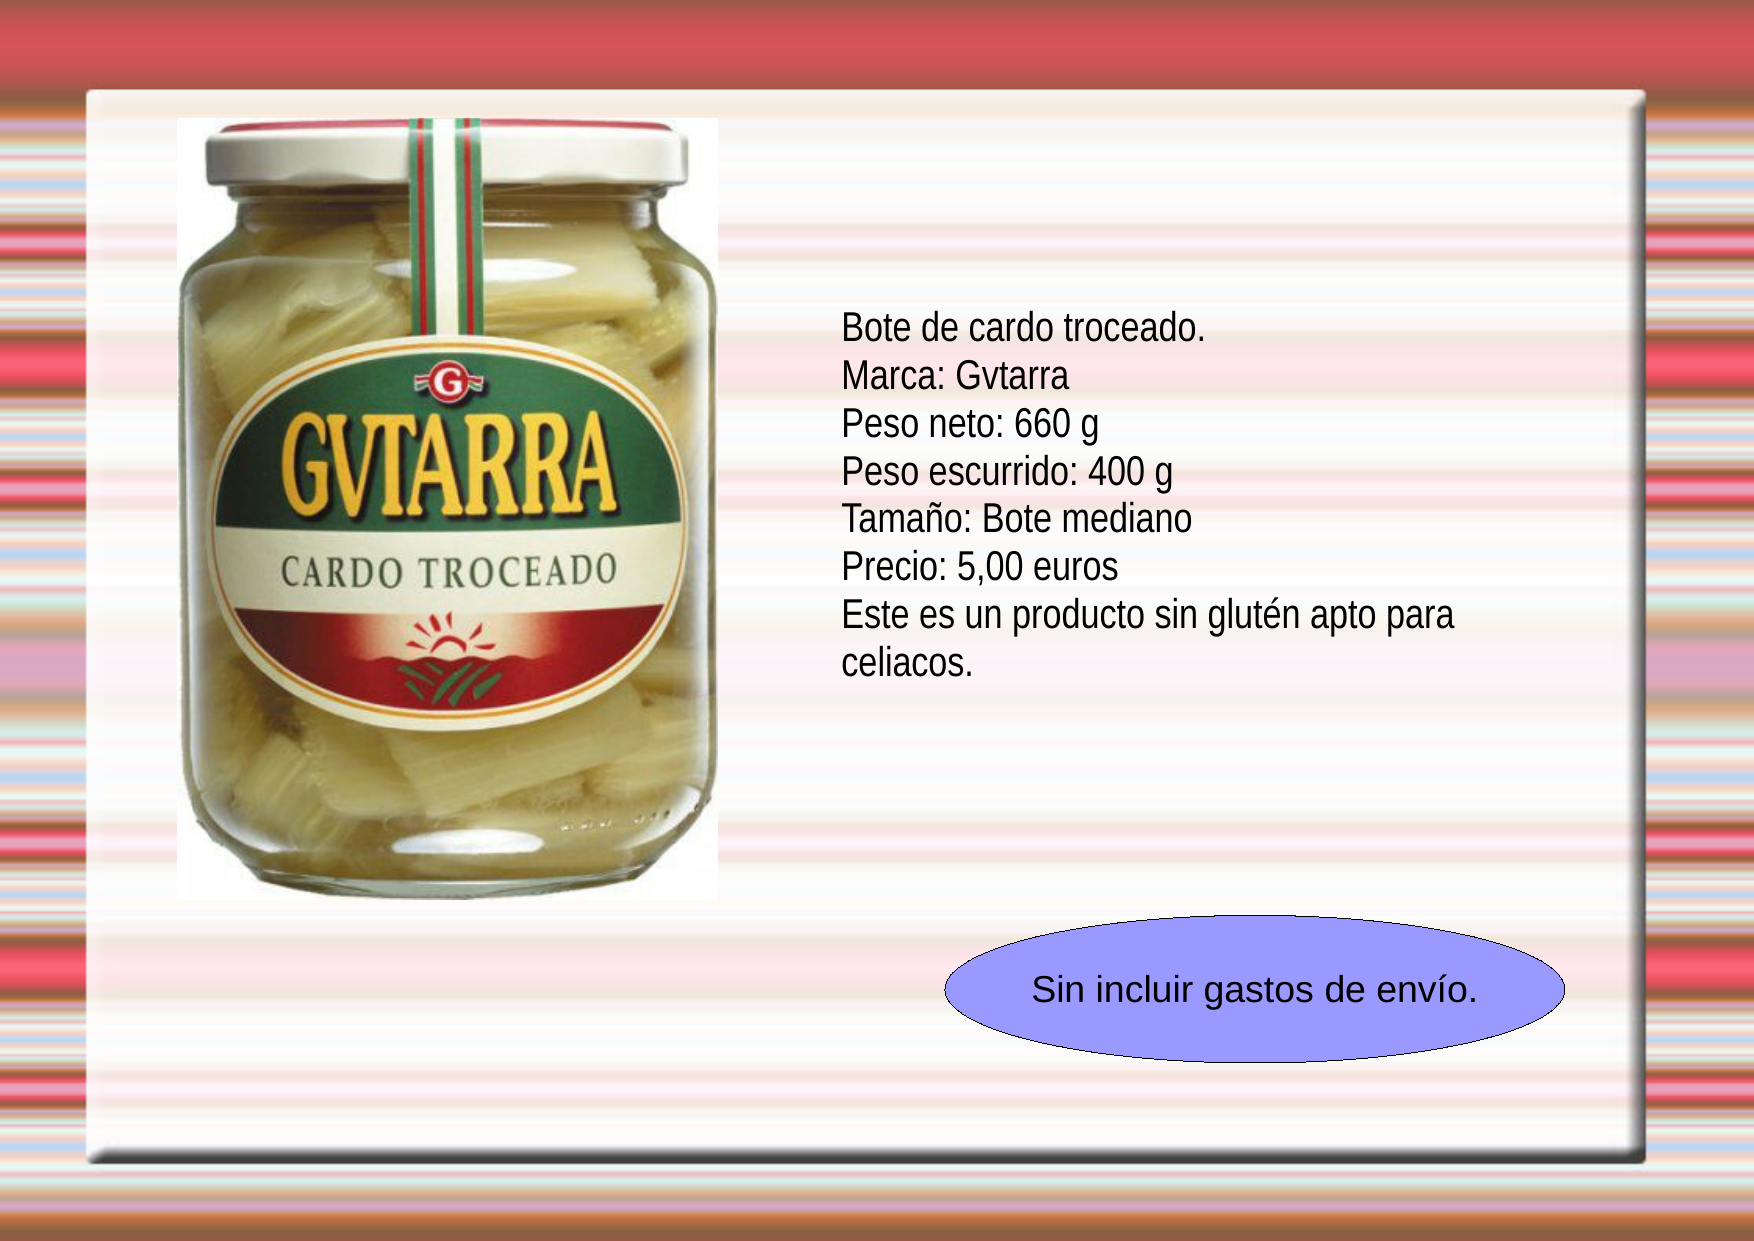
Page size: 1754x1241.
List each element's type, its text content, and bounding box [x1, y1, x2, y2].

text_box Bote de cardo troceado. Marca: Gvtarra Peso neto: 660 g Peso escurrido: 400 g Tamaño: Bote mediano Precio: 5,00 euros Este es un producto sin glutén apto para celiacos. [826, 295, 1506, 731]
text_box Sin incluir gastos de envío. [944, 915, 1565, 1063]
picture [0, 0, 1754, 1241]
